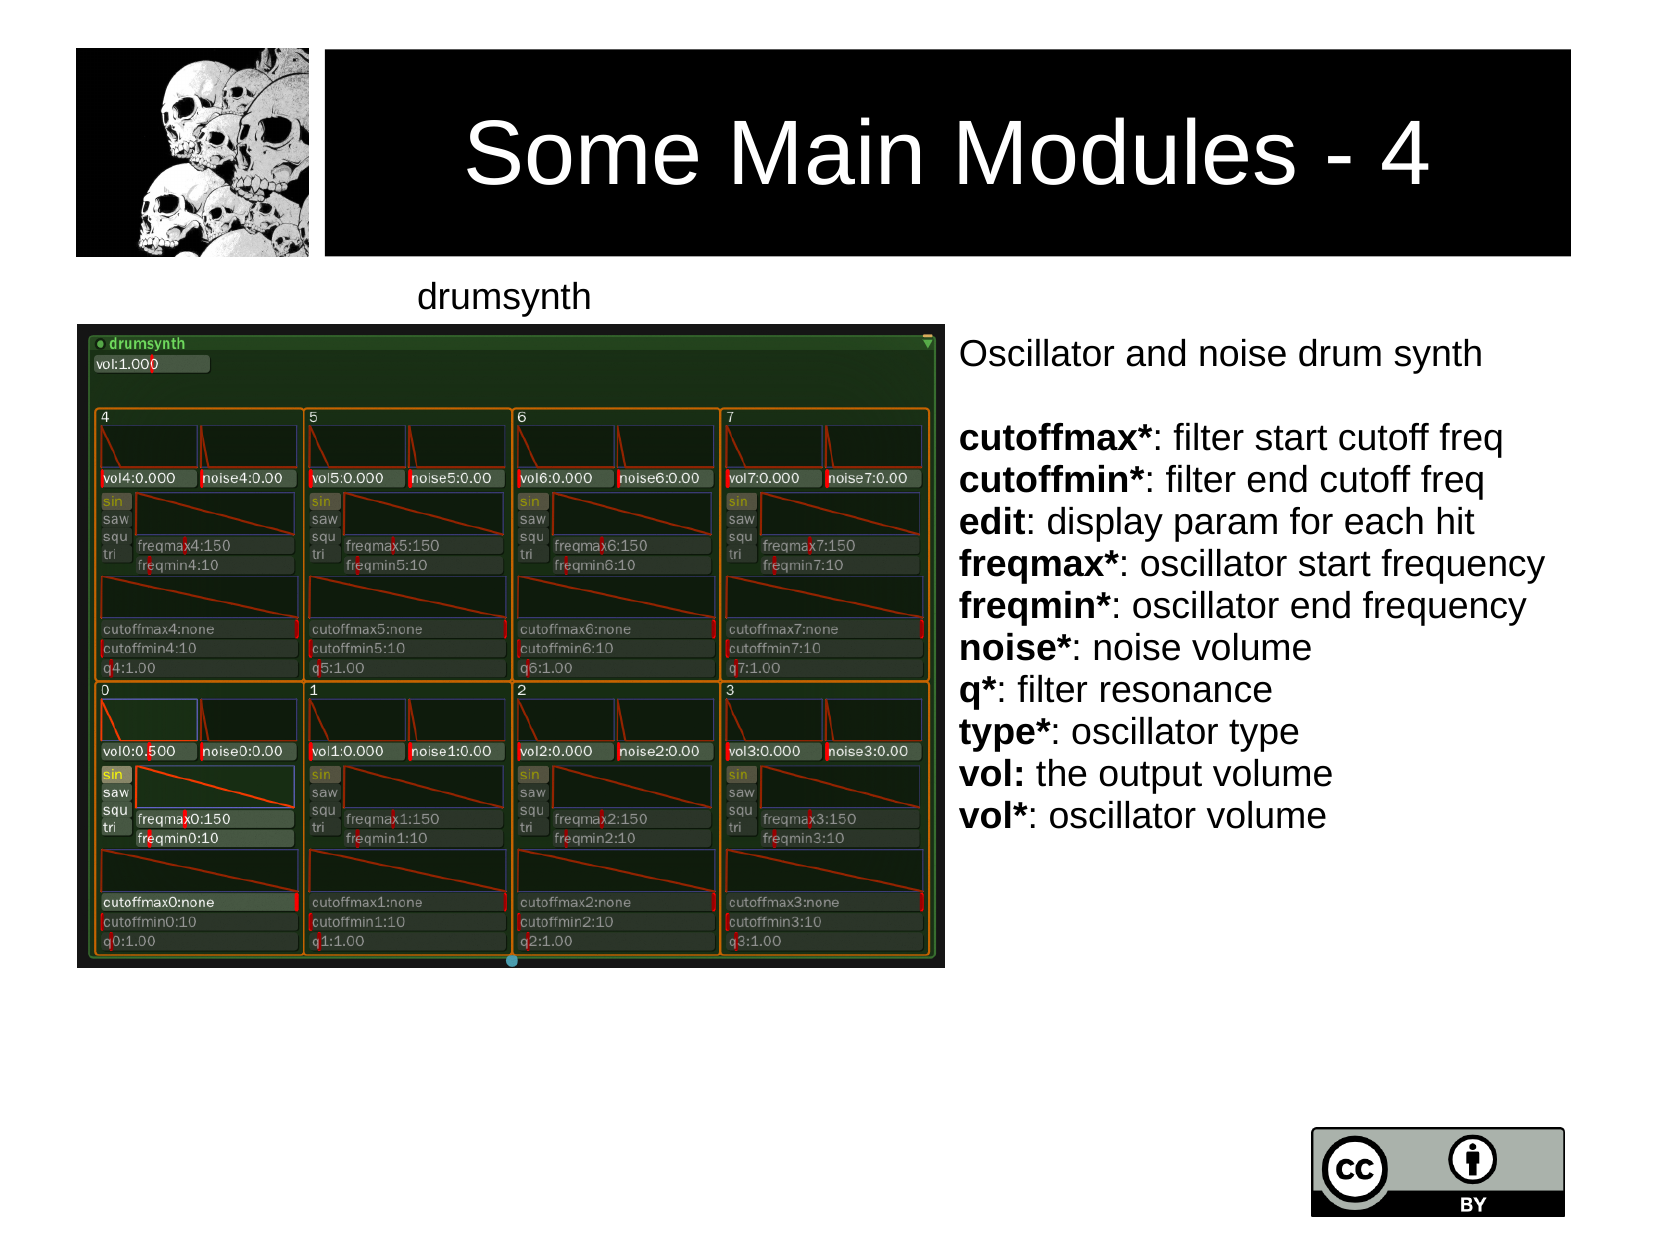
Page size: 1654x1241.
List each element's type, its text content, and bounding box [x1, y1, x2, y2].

title Some Main Modules - 4 [324, 49, 1571, 257]
picture [76, 48, 309, 257]
text_box Oscillator and noise drum synth cutoffmax*: filter start cutoff freq cutoffmin*: filter end cutoff freq edit: display param for each hit freqmax*: oscillator start frequency freqmin*: oscillator end frequency noise*: noise volume q*: filter resonance type*: oscillator type vol: the output volume vol*: oscillator volume [944, 324, 1563, 844]
picture [1311, 1127, 1565, 1217]
picture [77, 324, 945, 968]
text_box drumsynth [402, 268, 874, 326]
